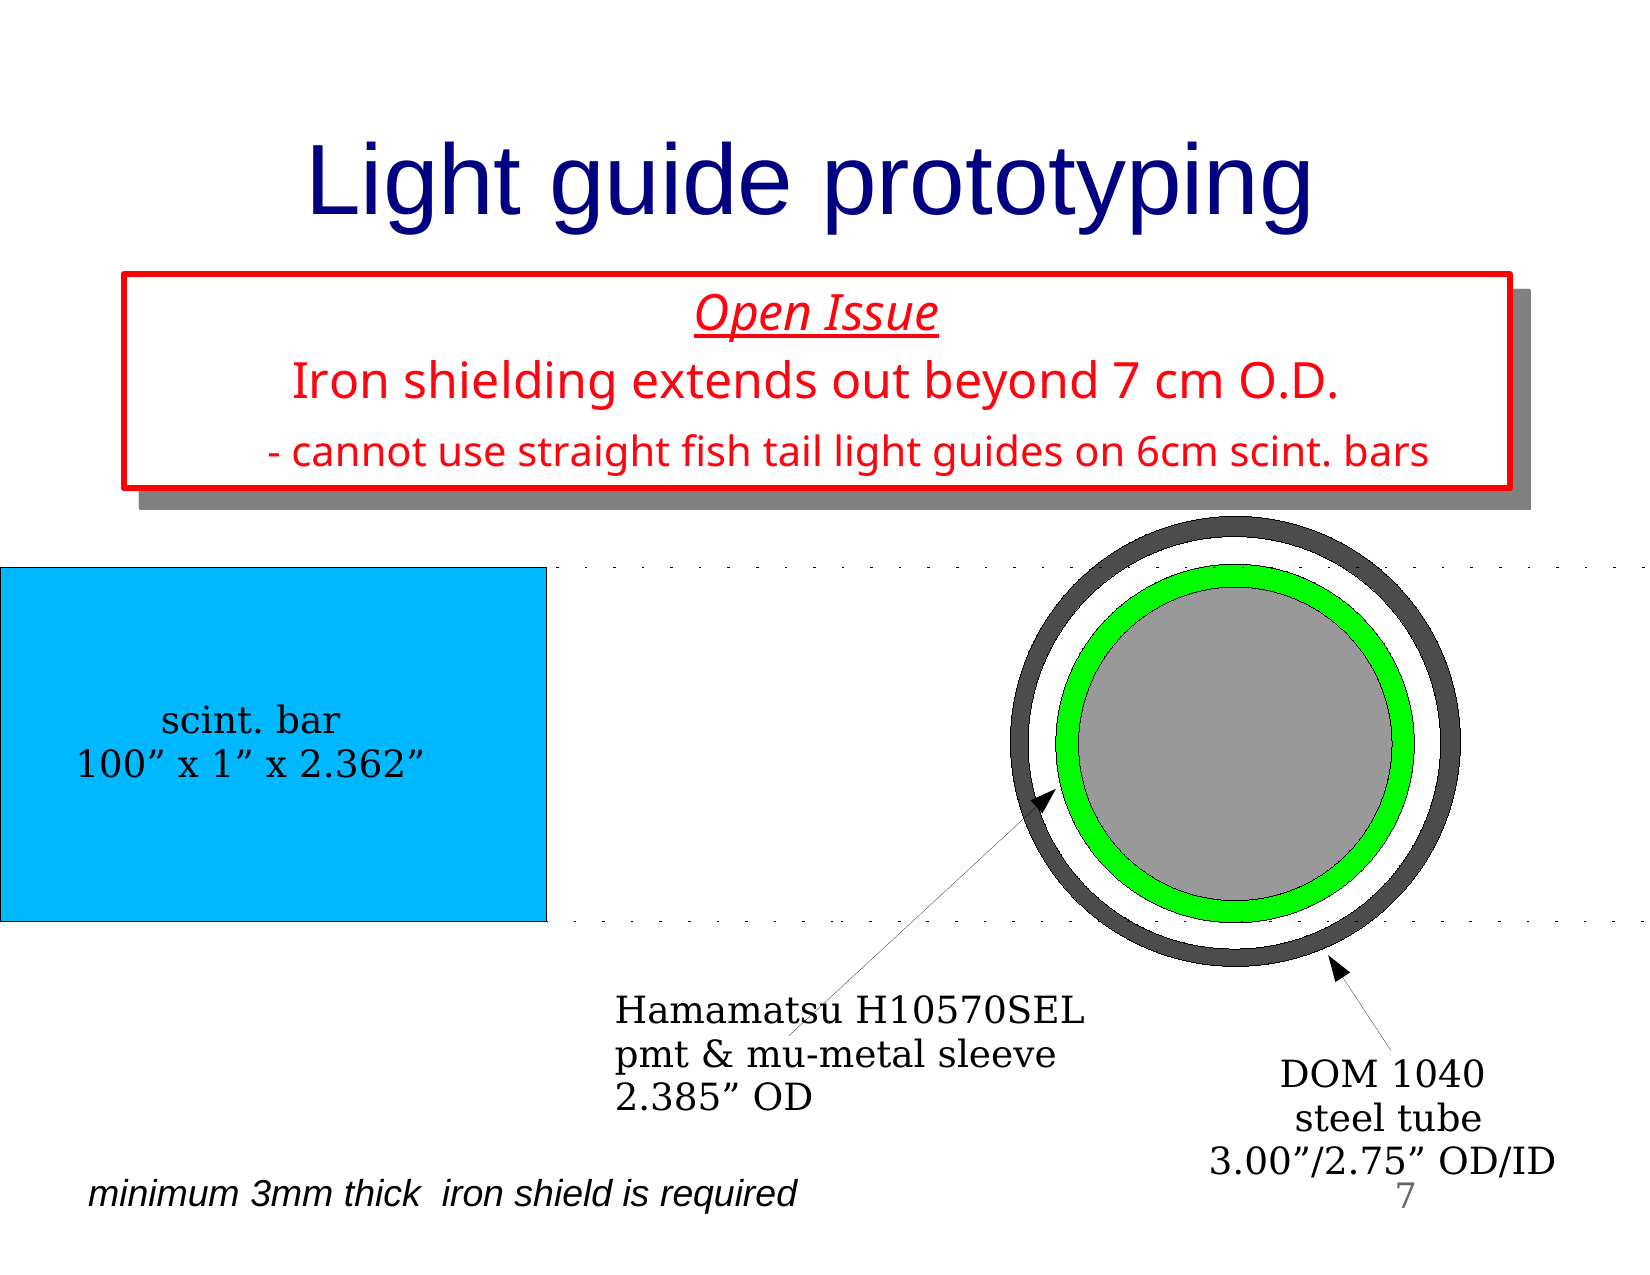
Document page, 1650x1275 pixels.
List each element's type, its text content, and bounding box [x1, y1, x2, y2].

text_box [1010, 516, 1461, 967]
text_box minimum 3mm thick iron shield is required [88, 1172, 798, 1217]
text_box Light guide prototyping [305, 124, 1397, 271]
text_box DOM 1040 steel tube 3.00”/2.75” OD/ID [1208, 1053, 1569, 1184]
text_box <number> [1394, 1175, 1592, 1217]
text_box Hamamatsu H10570SEL pmt & mu-metal sleeve 2.385” OD [614, 988, 1086, 1120]
text_box Open Issue Iron shielding extends out beyond 7 cm O.D. - cannot use straight fish tail light guides on 6cm scint. bars [123, 273, 1510, 489]
text_box scint. bar 100” x 1” x 2.362” [75, 698, 426, 830]
text_box [0, 567, 547, 922]
